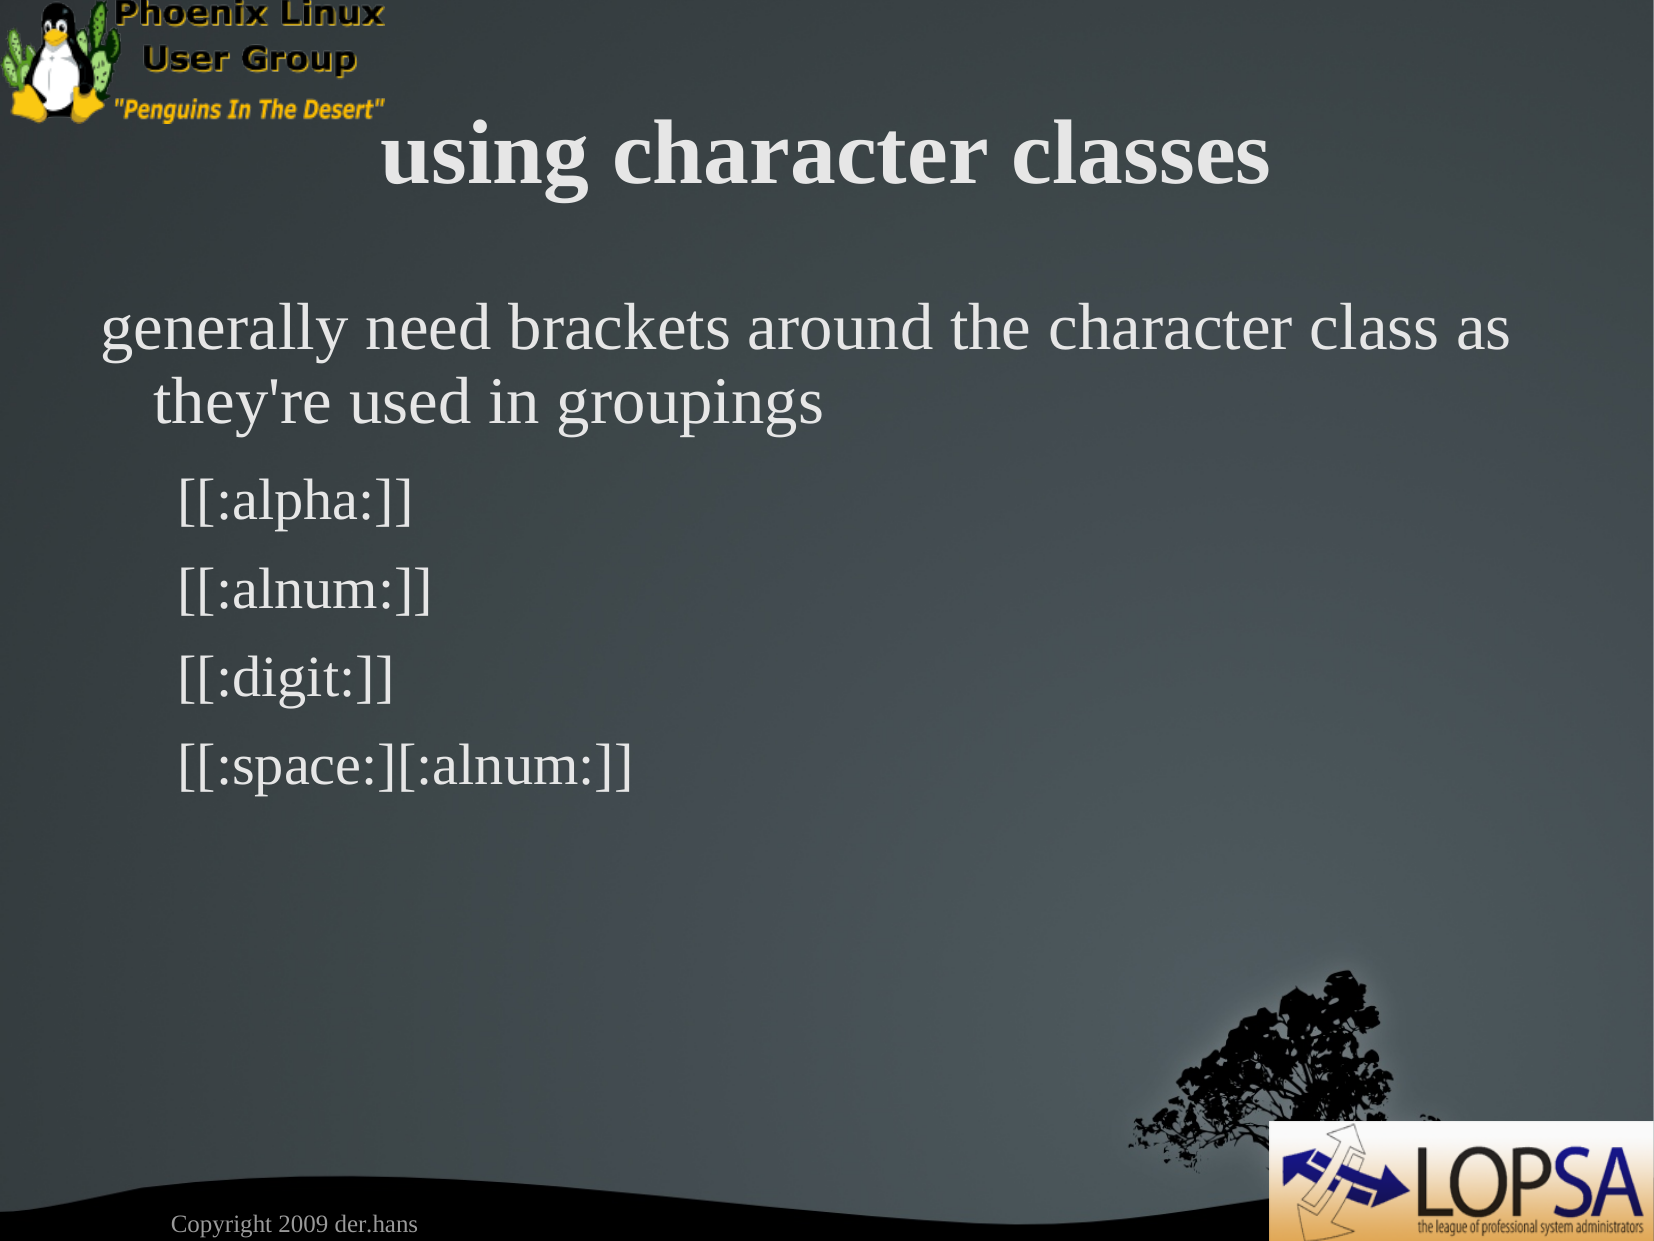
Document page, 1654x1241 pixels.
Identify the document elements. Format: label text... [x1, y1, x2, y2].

picture [0, 0, 1654, 1241]
title using character classes [82, 49, 1571, 257]
list generally need brackets around the character class as they're used in groupings [[:alpha:]] [[:alnum:]] [[:digit:]] [[:space:][:alnum:]] [82, 290, 1571, 1109]
